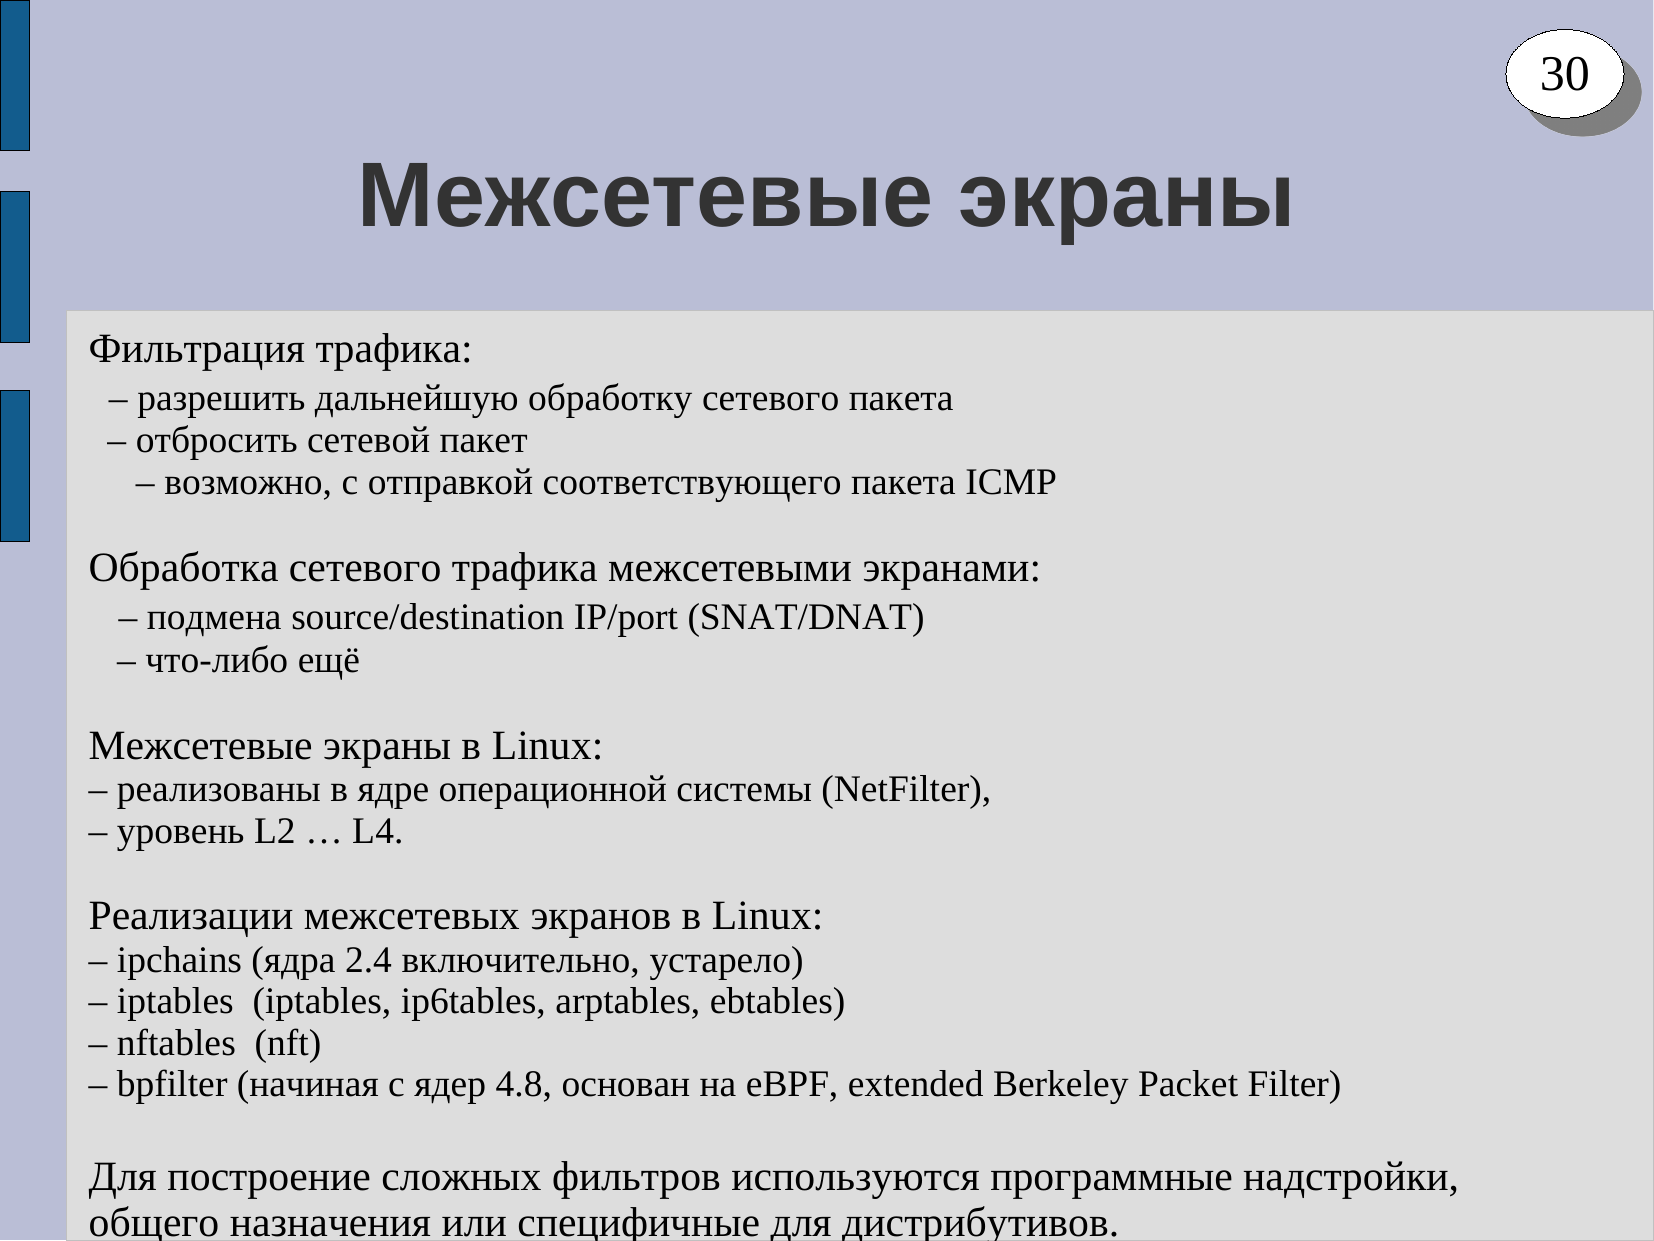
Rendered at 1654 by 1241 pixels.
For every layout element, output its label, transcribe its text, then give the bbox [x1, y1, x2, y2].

title Межсетевые экраны [121, 91, 1534, 299]
text_box Фильтрация трафика: – разрешить дальнейшую обработку сетевого пакета – отбросить сетевой пакет – возможно, с отправкой соответствующего пакета ICMP Обработка сетевого трафика межсетевыми экранами: – подмена source/destination IP/port (SNAT/DNAT) – что-либо ещё Межсетевые экраны в Linux: – реализованы в ядре операционной системы (NetFilter), – уровень L2 … L4. Реализации межсетевых экранов в Linux: – ipchains (ядра 2.4 включительно, устарело) – iptables (iptables, ip6tables, arptables, ebtables) – nftables (nft) – bpfilter (начиная с ядер 4.8, основан на eBPF, extended Berkeley Packet Filter) Для построение сложных фильтров используются программные надстройки, общего назначения или специфичные для дистрибутивов. [88, 324, 1565, 1241]
text_box 30 [1505, 29, 1625, 119]
